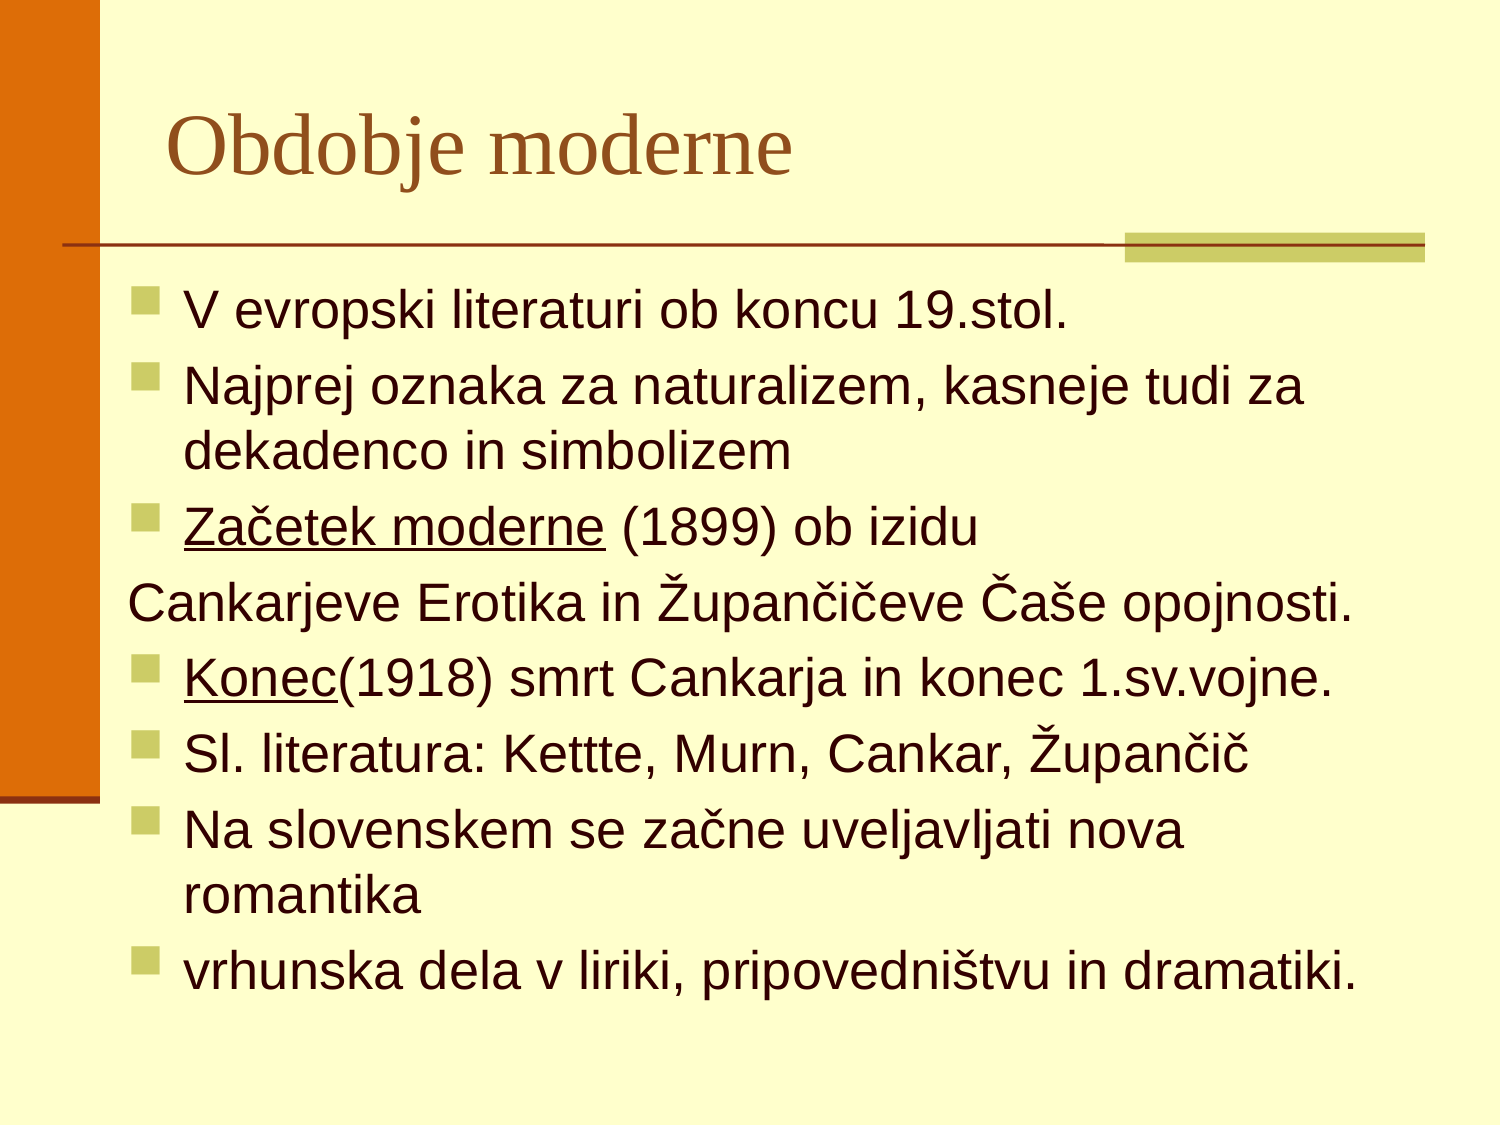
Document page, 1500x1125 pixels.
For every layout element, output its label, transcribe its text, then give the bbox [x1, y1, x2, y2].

title Obdobje moderne [150, 45, 1425, 234]
list V evropski literaturi ob koncu 19.stol. Najprej oznaka za naturalizem, kasneje tudi za dekadenco in simbolizem Začetek moderne (1899) ob izidu Cankarjeve Erotika in Župančičeve Čaše opojnosti. Konec(1918) smrt Cankarja in konec 1.sv.vojne. Sl. literatura: Kettte, Murn, Cankar, Župančič Na slovenskem se začne uveljavljati nova romantika vrhunska dela v liriki, pripovedništvu in dramatiki. [112, 267, 1414, 1052]
